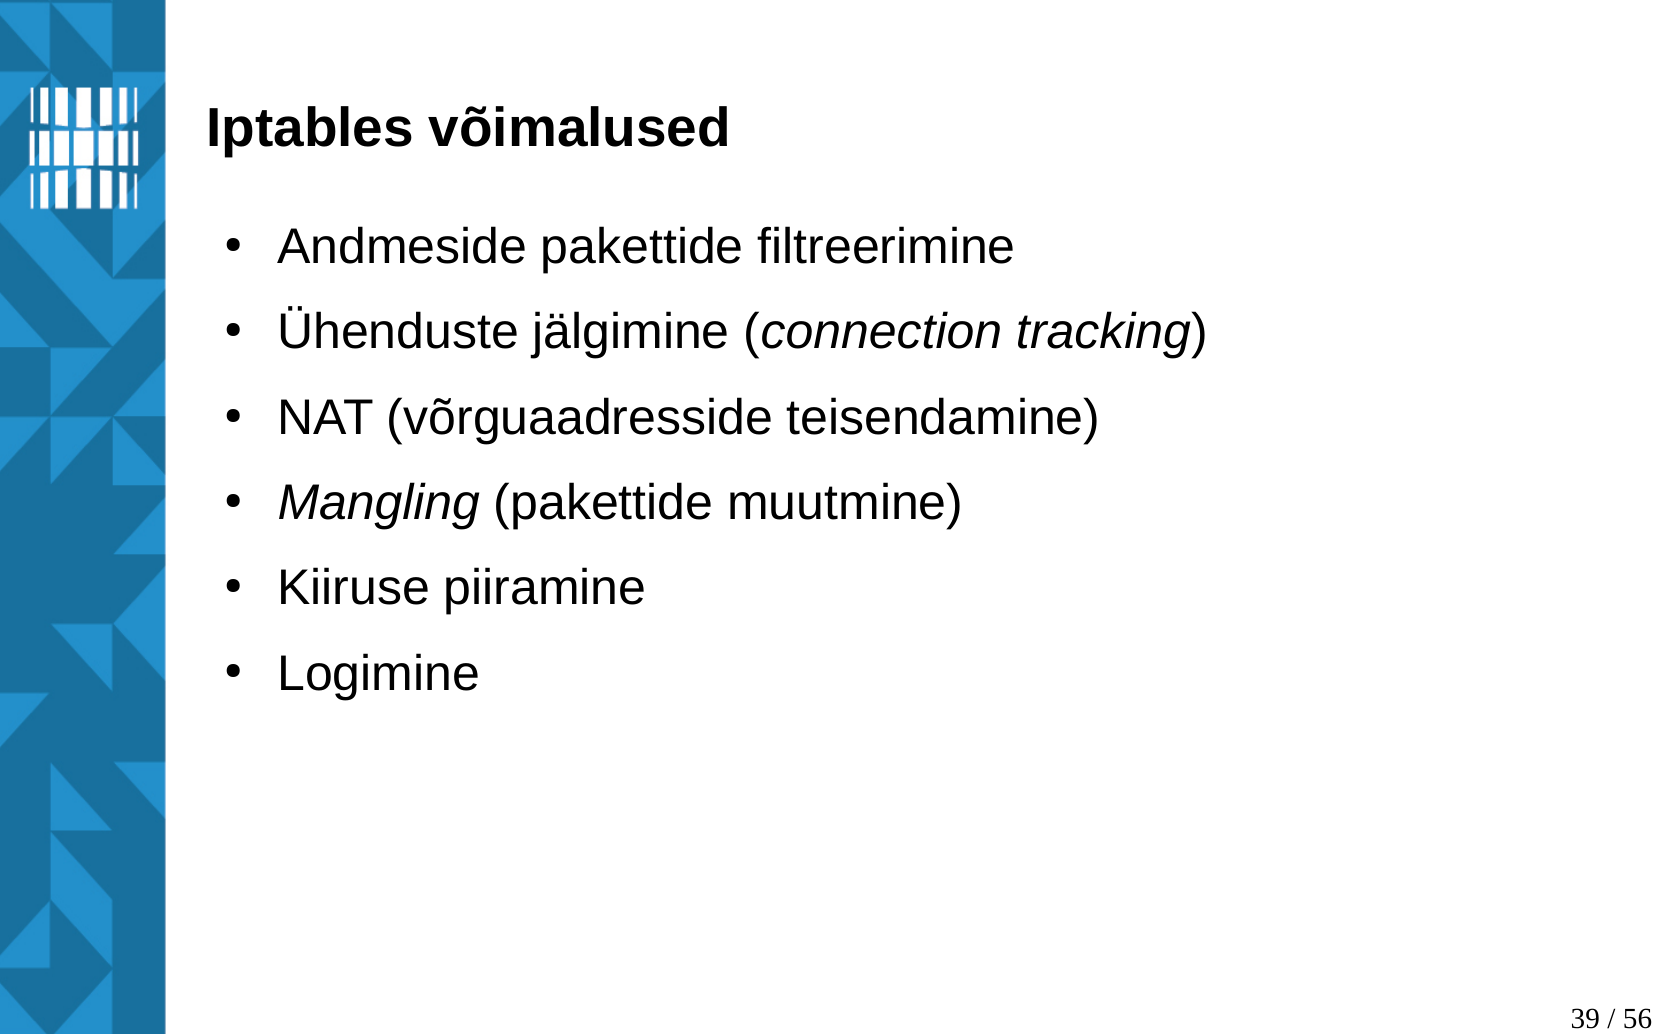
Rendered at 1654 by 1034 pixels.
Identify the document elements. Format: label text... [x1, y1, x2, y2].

list Andmeside pakettide filtreerimine Ühenduste jälgimine (connection tracking) NAT (võrguaadresside teisendamine) Mangling (pakettide muutmine) Kiiruse piiramine Logimine [206, 218, 1536, 869]
title Iptables võimalused [206, 41, 1512, 214]
